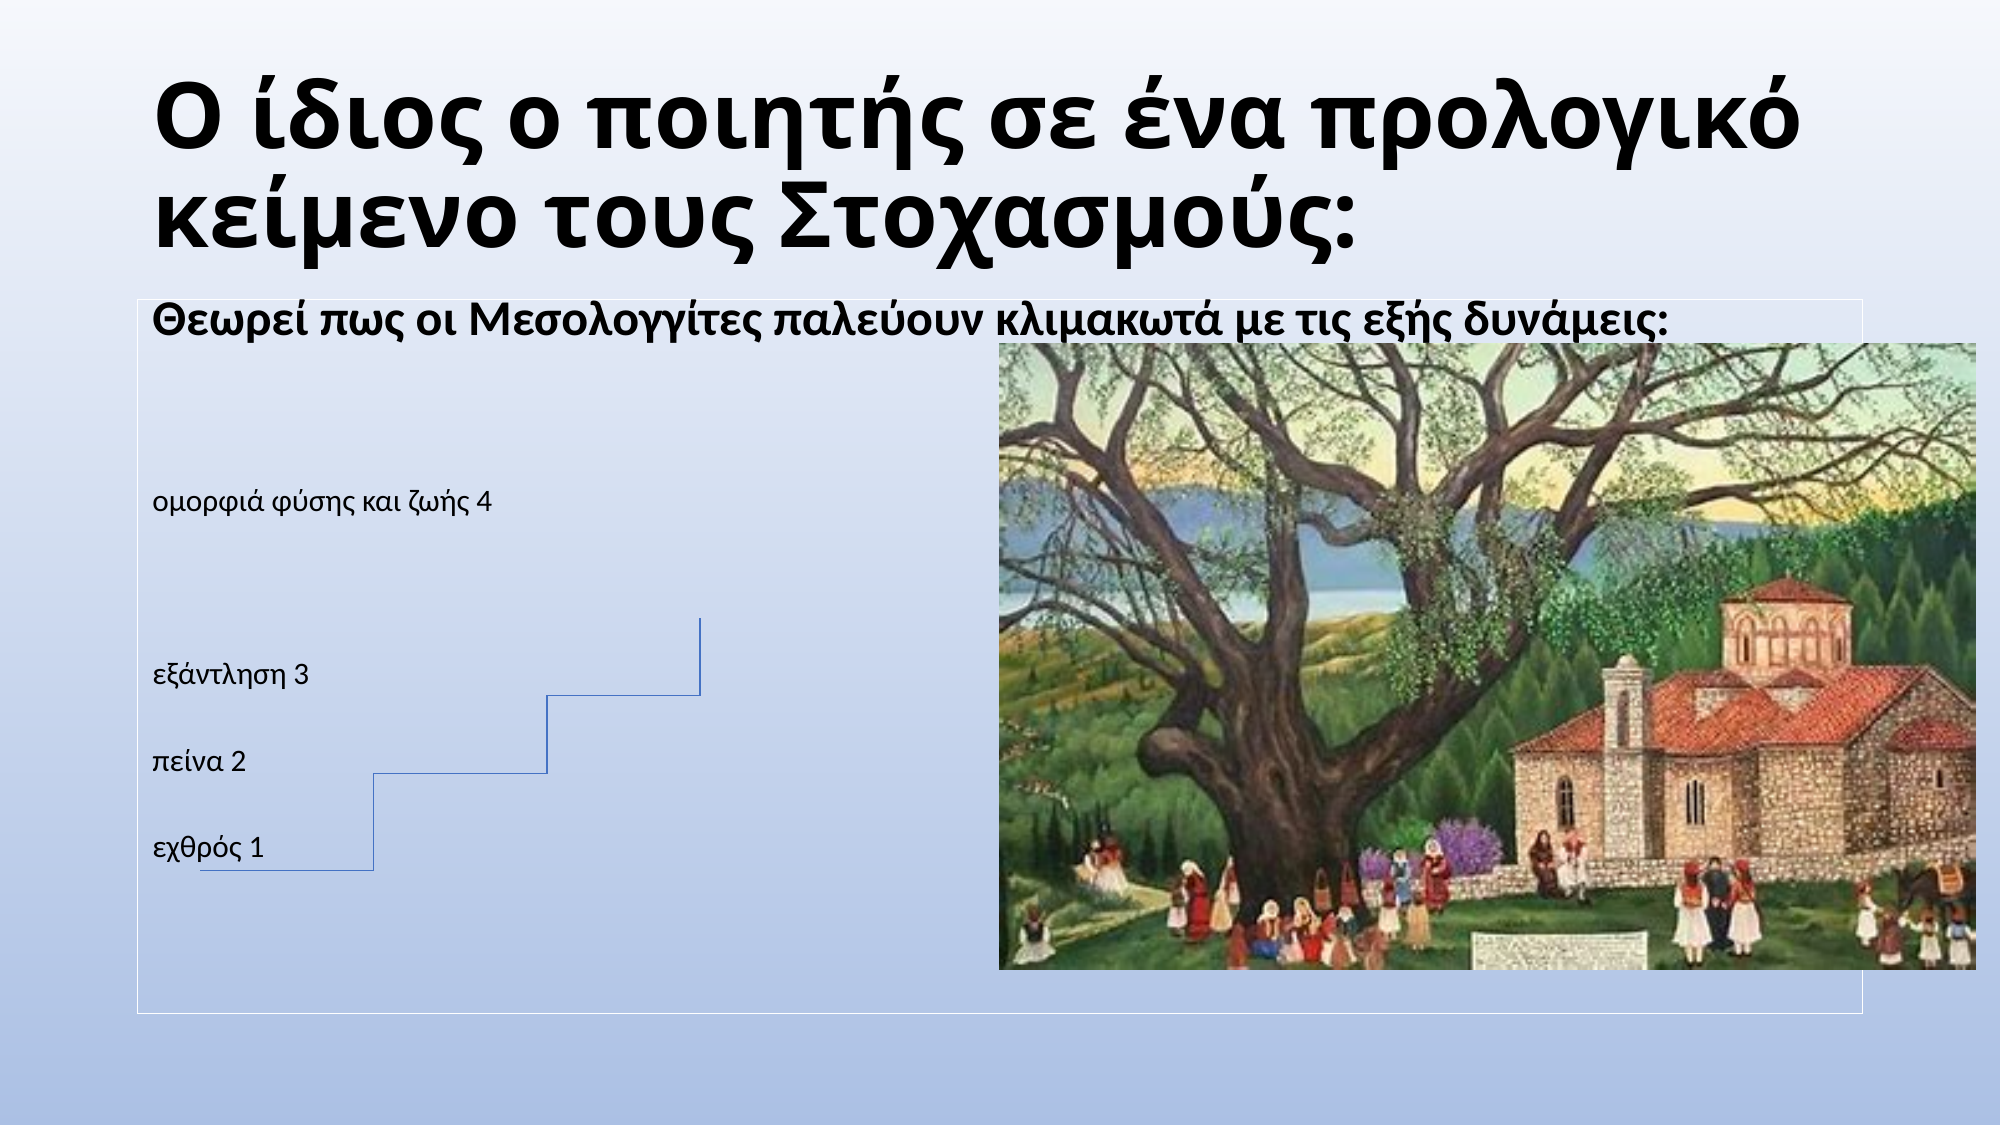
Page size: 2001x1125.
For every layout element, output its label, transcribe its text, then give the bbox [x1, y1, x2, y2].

picture [999, 343, 1976, 970]
title Ο ίδιος ο ποιητής σε ένα προλογικό κείμενο τους Στοχασμούς: [137, 59, 1863, 278]
list Θεωρεί πως οι Μεσολογγίτες παλεύουν κλιμακωτά με τις εξής δυνάμεις: ομορφιά φύσης και ζωής 4 εξάντληση 3 πείνα 2 εχθρός 1 [137, 299, 1863, 1014]
